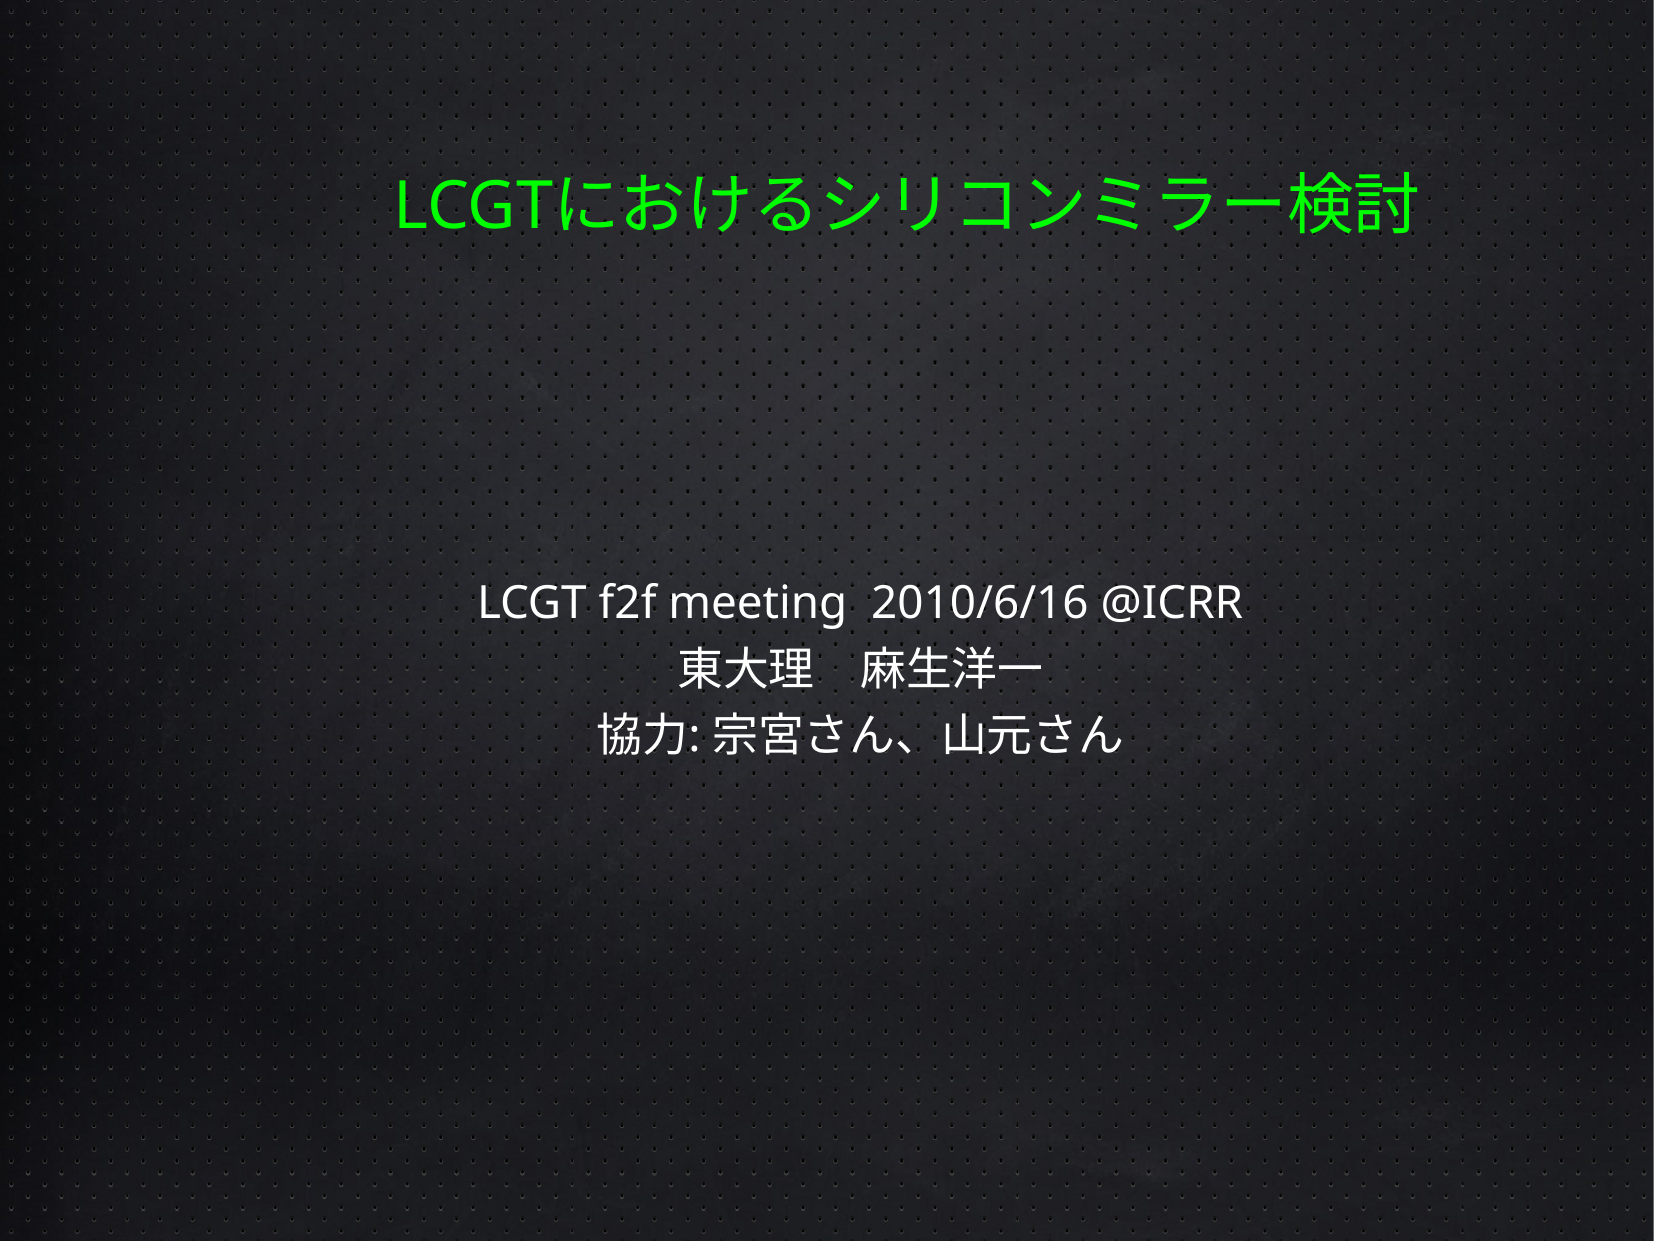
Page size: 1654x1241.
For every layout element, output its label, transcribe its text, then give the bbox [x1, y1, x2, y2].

text_box LCGT f2f meeting 2010/6/16 @ICRR 東大理 麻生洋一 協力: 宗宮さん、山元さん [462, 562, 1212, 715]
text_box LCGTにおけるシリコンミラー検討 [378, 143, 1337, 226]
picture [0, 0, 1654, 1241]
